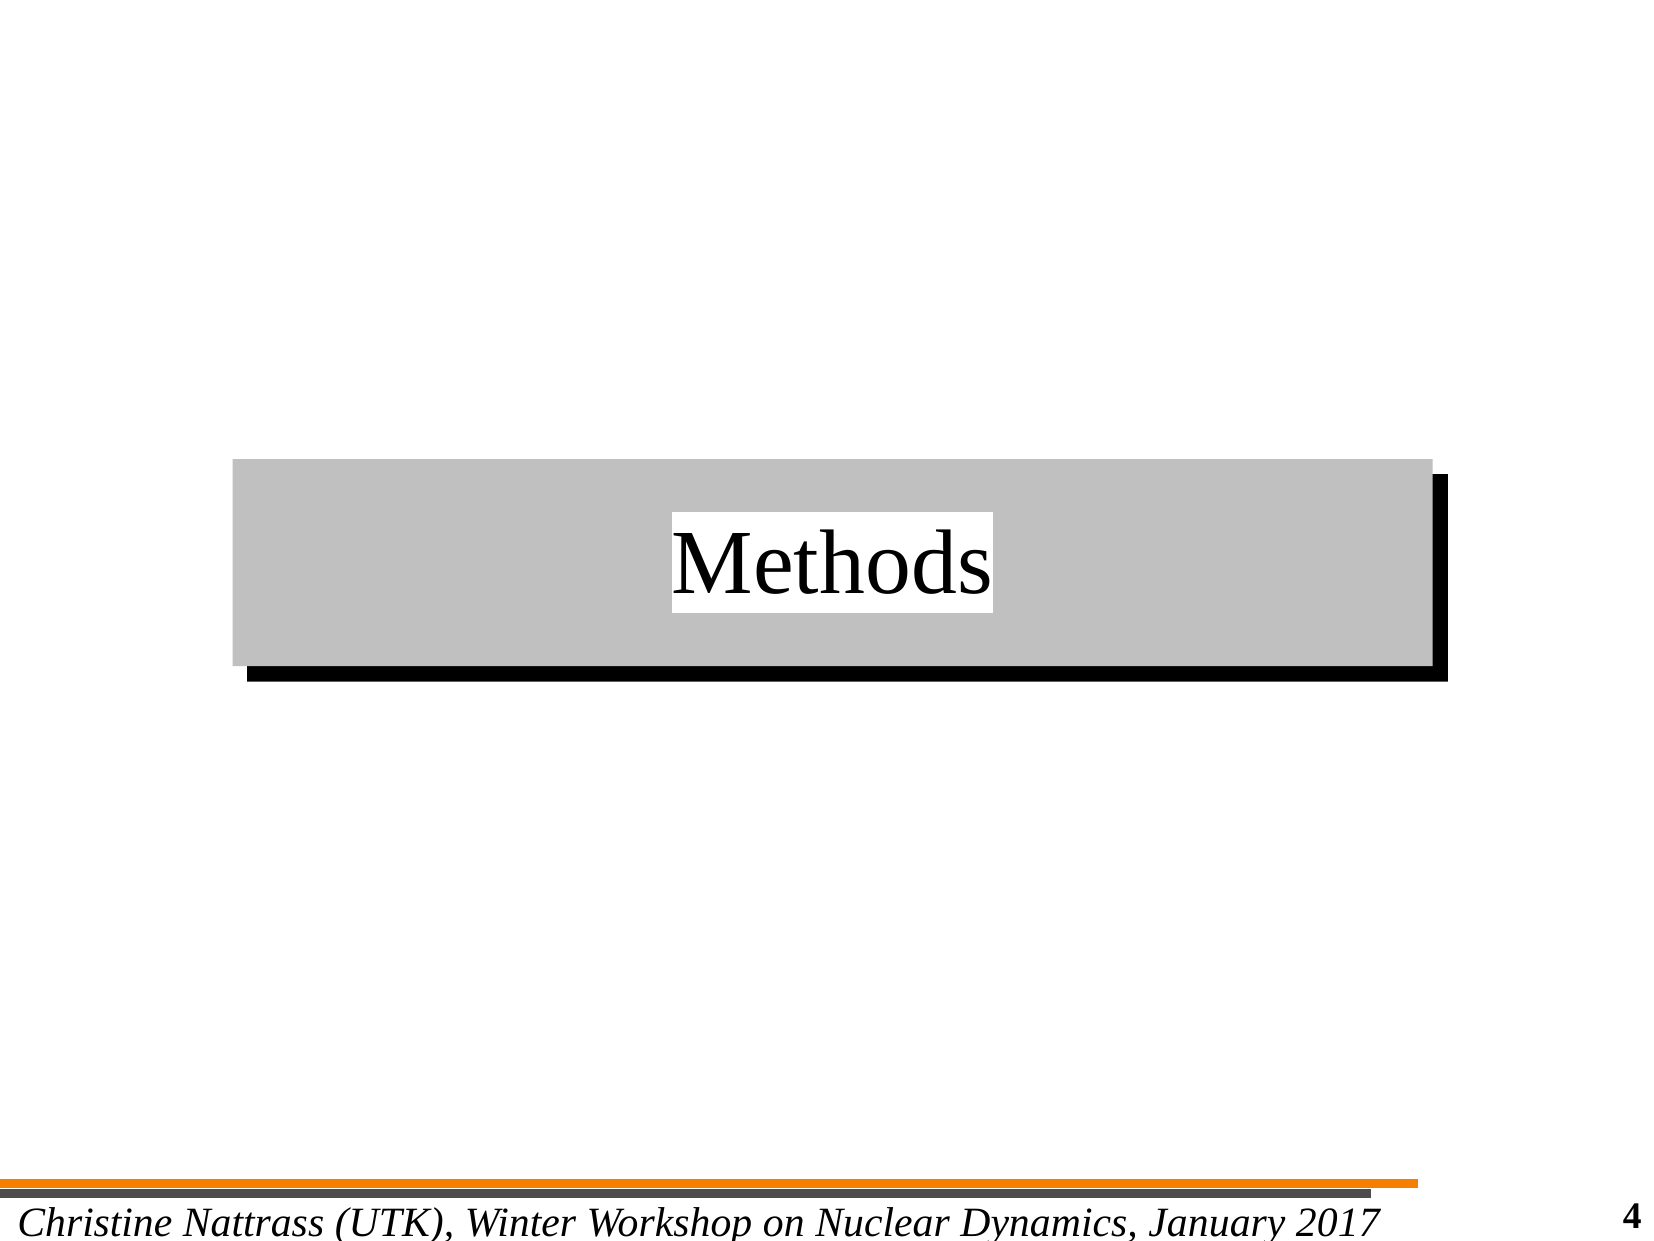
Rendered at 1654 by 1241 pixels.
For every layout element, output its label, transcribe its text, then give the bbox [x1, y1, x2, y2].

title Methods [232, 459, 1433, 667]
